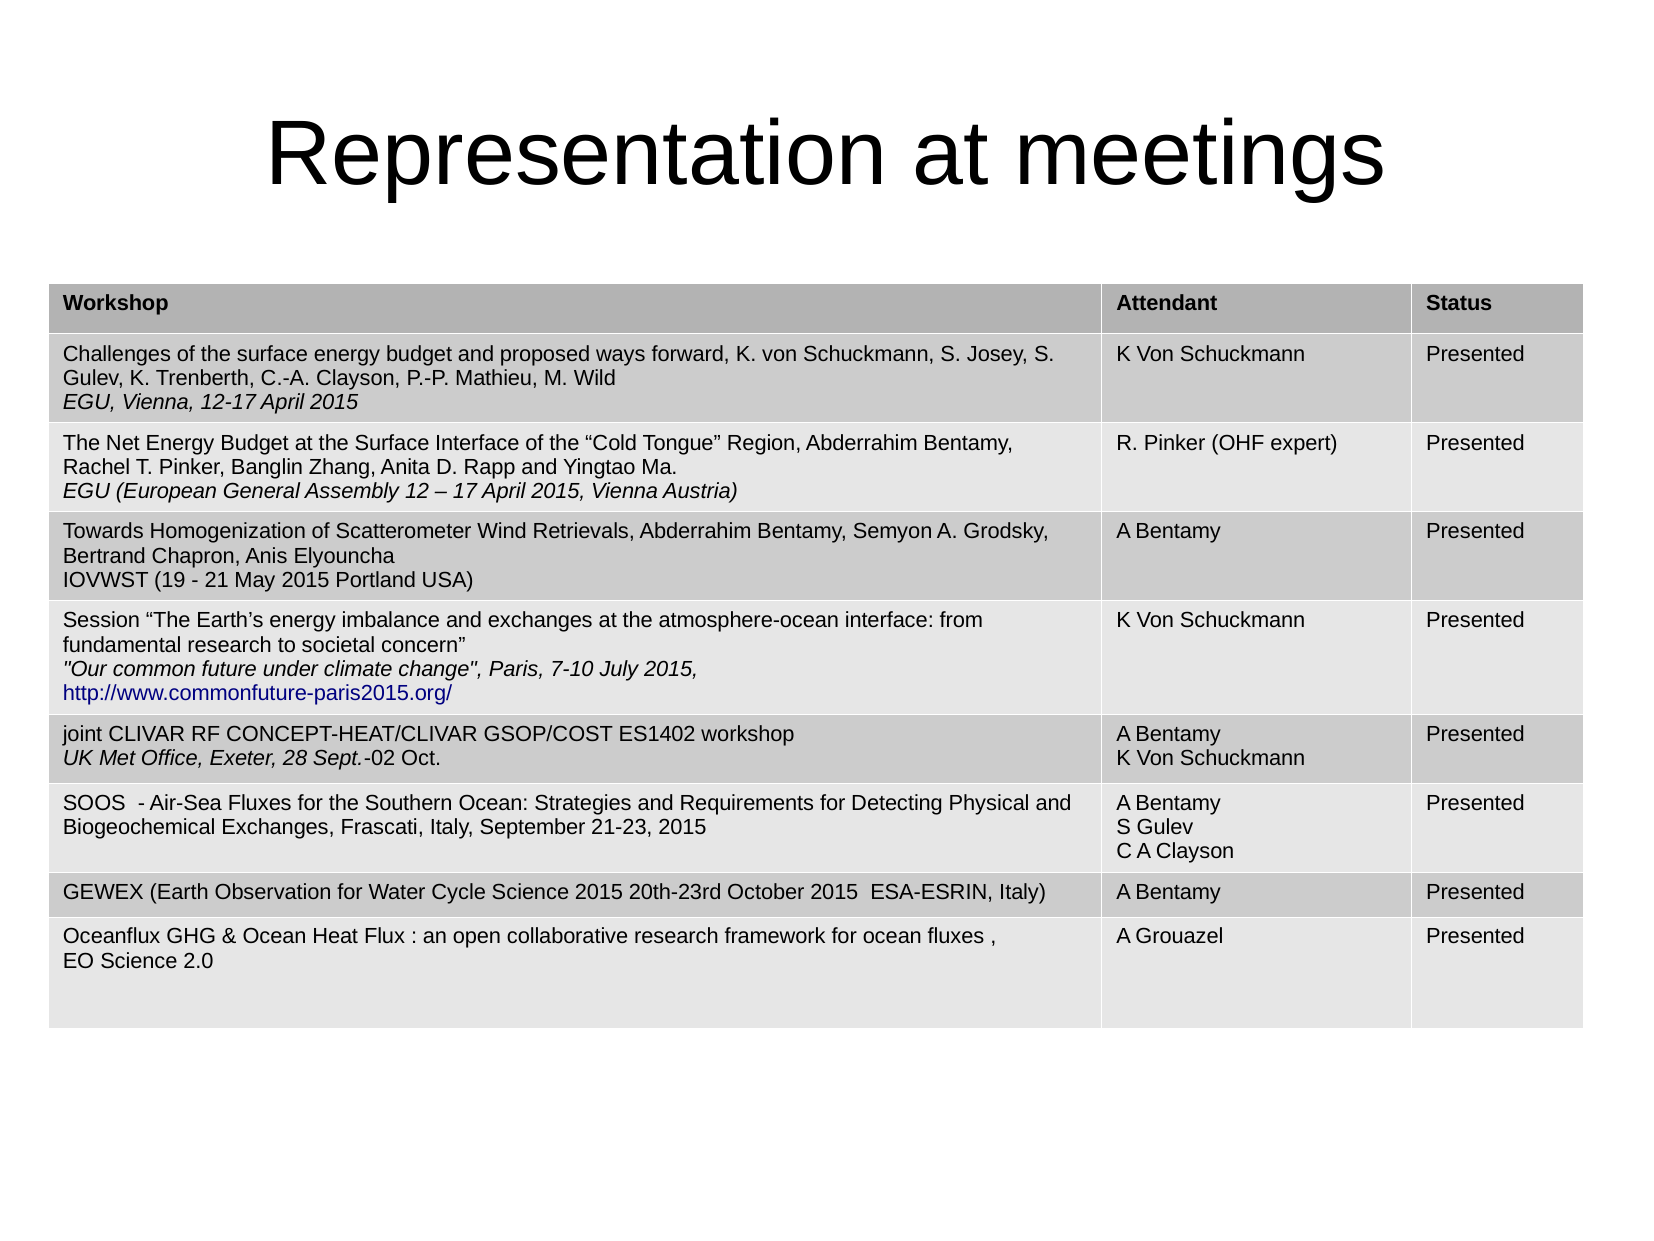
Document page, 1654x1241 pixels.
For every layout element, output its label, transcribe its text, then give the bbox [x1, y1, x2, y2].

table_header Workshop [49, 284, 1101, 333]
table_cell Presented [1412, 423, 1583, 511]
table_cell A Grouazel [1102, 918, 1411, 1028]
table_cell Presented [1412, 784, 1583, 872]
table_cell Session “The Earth’s energy imbalance and exchanges at the atmosphere-ocean interface: from fundamental research to societal concern” "Our common future under climate change", Paris, 7-10 July 2015, http://www.commonfuture-paris2015.org/ [49, 601, 1101, 714]
table_cell Oceanflux GHG & Ocean Heat Flux : an open collaborative research framework for ocean fluxes , EO Science 2.0 [49, 918, 1101, 1028]
table_cell Presented [1412, 601, 1583, 714]
table_cell K Von Schuckmann [1102, 601, 1411, 714]
table_header Attendant [1102, 284, 1411, 333]
title Representation at meetings [82, 49, 1571, 257]
table_cell joint CLIVAR RF CONCEPT-HEAT/CLIVAR GSOP/COST ES1402 workshop UK Met Office, Exeter, 28 Sept.-02 Oct. [49, 715, 1101, 783]
table_cell Challenges of the surface energy budget and proposed ways forward, K. von Schuckmann, S. Josey, S. Gulev, K. Trenberth, C.-A. Clayson, P.-P. Mathieu, M. Wild EGU, Vienna, 12-17 April 2015 [49, 334, 1101, 422]
table_cell Presented [1412, 715, 1583, 783]
table_cell Presented [1412, 873, 1583, 917]
table_cell Presented [1412, 512, 1583, 600]
table_header Status [1412, 284, 1583, 333]
table_cell Towards Homogenization of Scatterometer Wind Retrievals, Abderrahim Bentamy, Semyon A. Grodsky, Bertrand Chapron, Anis Elyouncha IOVWST (19 - 21 May 2015 Portland USA) [49, 512, 1101, 600]
table_cell A Bentamy [1102, 512, 1411, 600]
table_cell The Net Energy Budget at the Surface Interface of the “Cold Tongue” Region, Abderrahim Bentamy, Rachel T. Pinker, Banglin Zhang, Anita D. Rapp and Yingtao Ma. EGU (European General Assembly 12 – 17 April 2015, Vienna Austria) [49, 423, 1101, 511]
table_cell K Von Schuckmann [1102, 334, 1411, 422]
table_cell R. Pinker (OHF expert) [1102, 423, 1411, 511]
table_cell Presented [1412, 918, 1583, 1028]
table_cell A Bentamy K Von Schuckmann [1102, 715, 1411, 783]
table_cell SOOS - Air-Sea Fluxes for the Southern Ocean: Strategies and Requirements for Detecting Physical and Biogeochemical Exchanges, Frascati, Italy, September 21-23, 2015 [49, 784, 1101, 872]
table_cell Presented [1412, 334, 1583, 422]
table_cell A Bentamy [1102, 873, 1411, 917]
table_cell GEWEX (Earth Observation for Water Cycle Science 2015 20th-23rd October 2015 ESA-ESRIN, Italy) [49, 873, 1101, 917]
table_cell A Bentamy S Gulev C A Clayson [1102, 784, 1411, 872]
